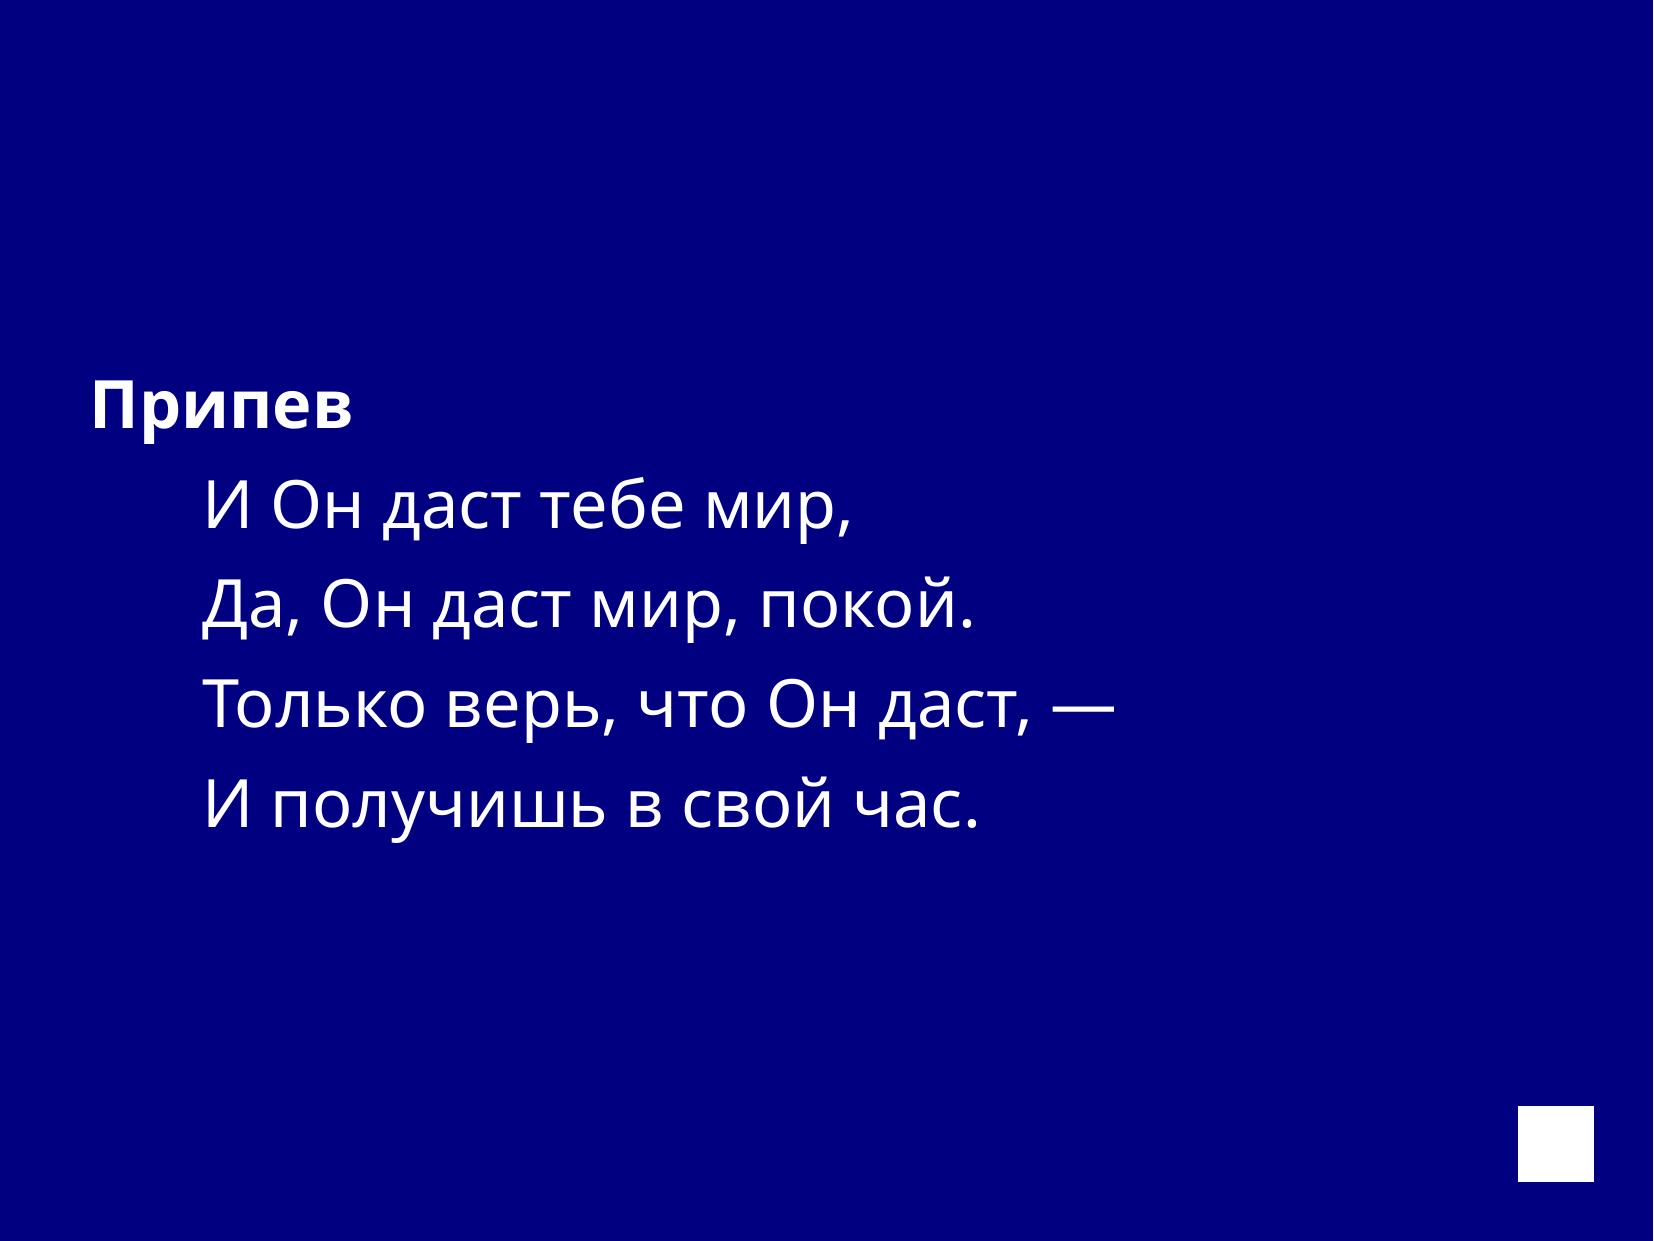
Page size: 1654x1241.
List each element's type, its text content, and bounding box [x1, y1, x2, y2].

text_box [1518, 1106, 1594, 1182]
text_box Припев И Он даст тебе мир, Да, Он даст мир, покой. Только верь, что Он даст, — И получишь в свой час. [75, 150, 1576, 1163]
